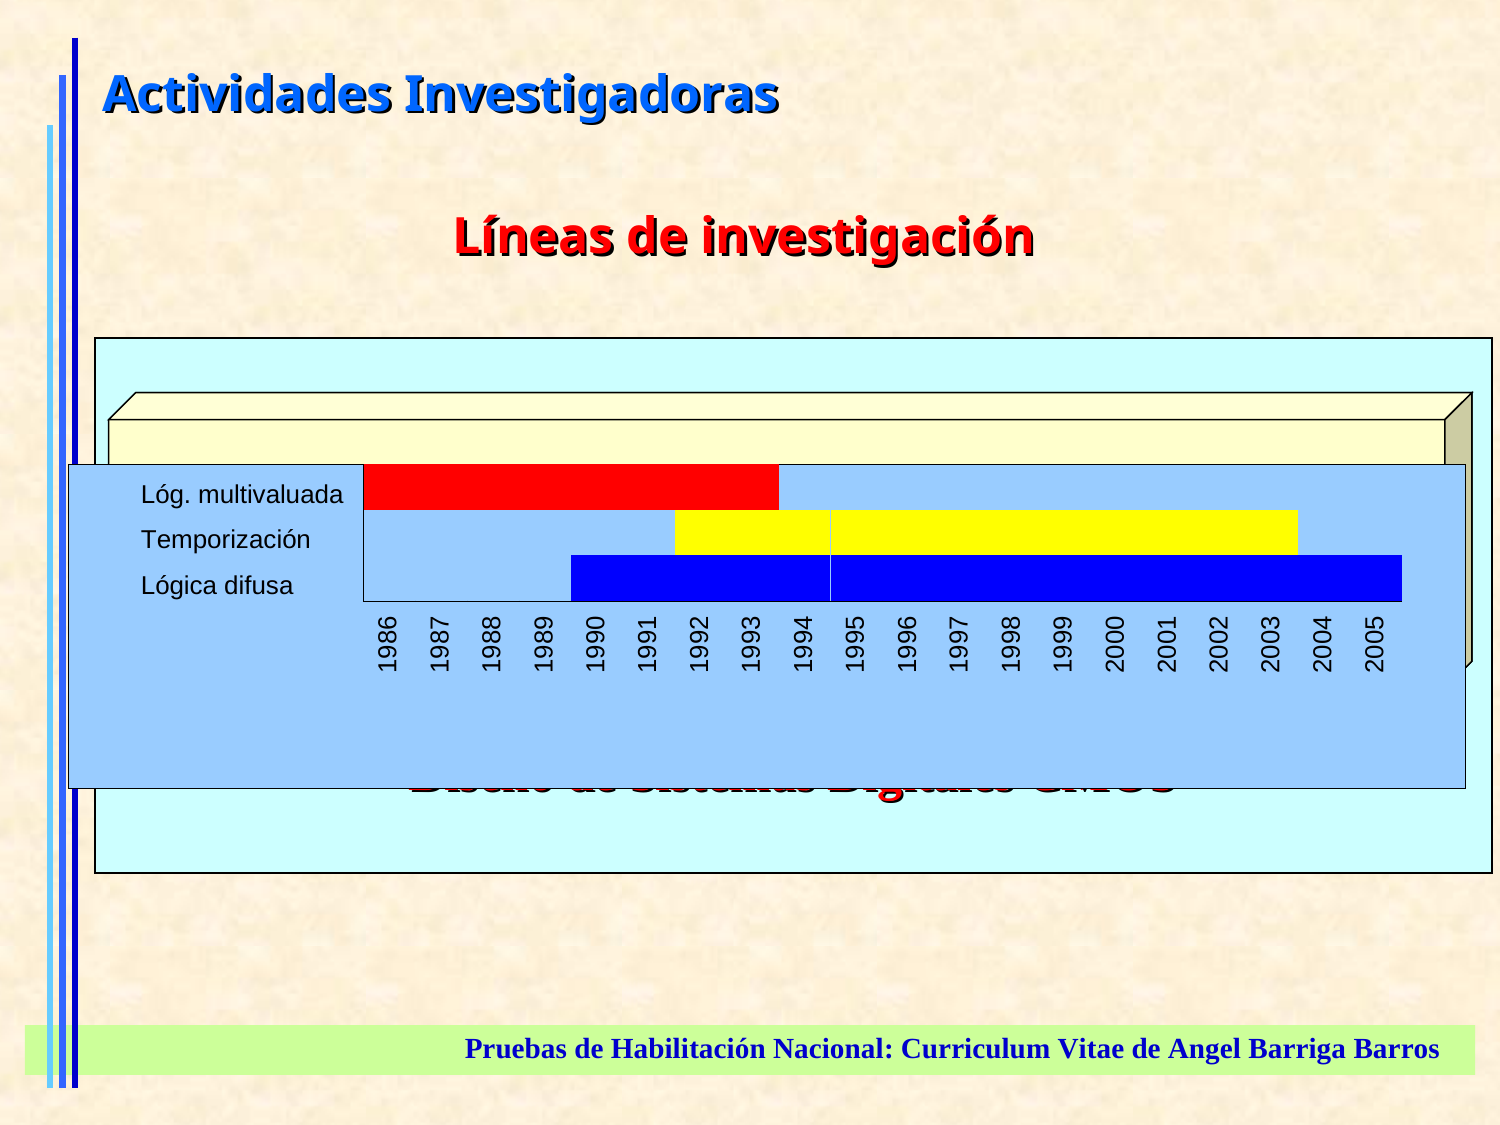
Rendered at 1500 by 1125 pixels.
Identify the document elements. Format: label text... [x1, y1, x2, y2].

chart [68, 464, 1466, 789]
text_box [94, 338, 1492, 874]
text_box Actividades Investigadoras [87, 49, 794, 134]
text_box Diseño de Sistemas Digitales CMOS [394, 789, 1192, 810]
picture [0, 0, 1500, 1125]
text_box Líneas de investigación [438, 207, 1051, 272]
